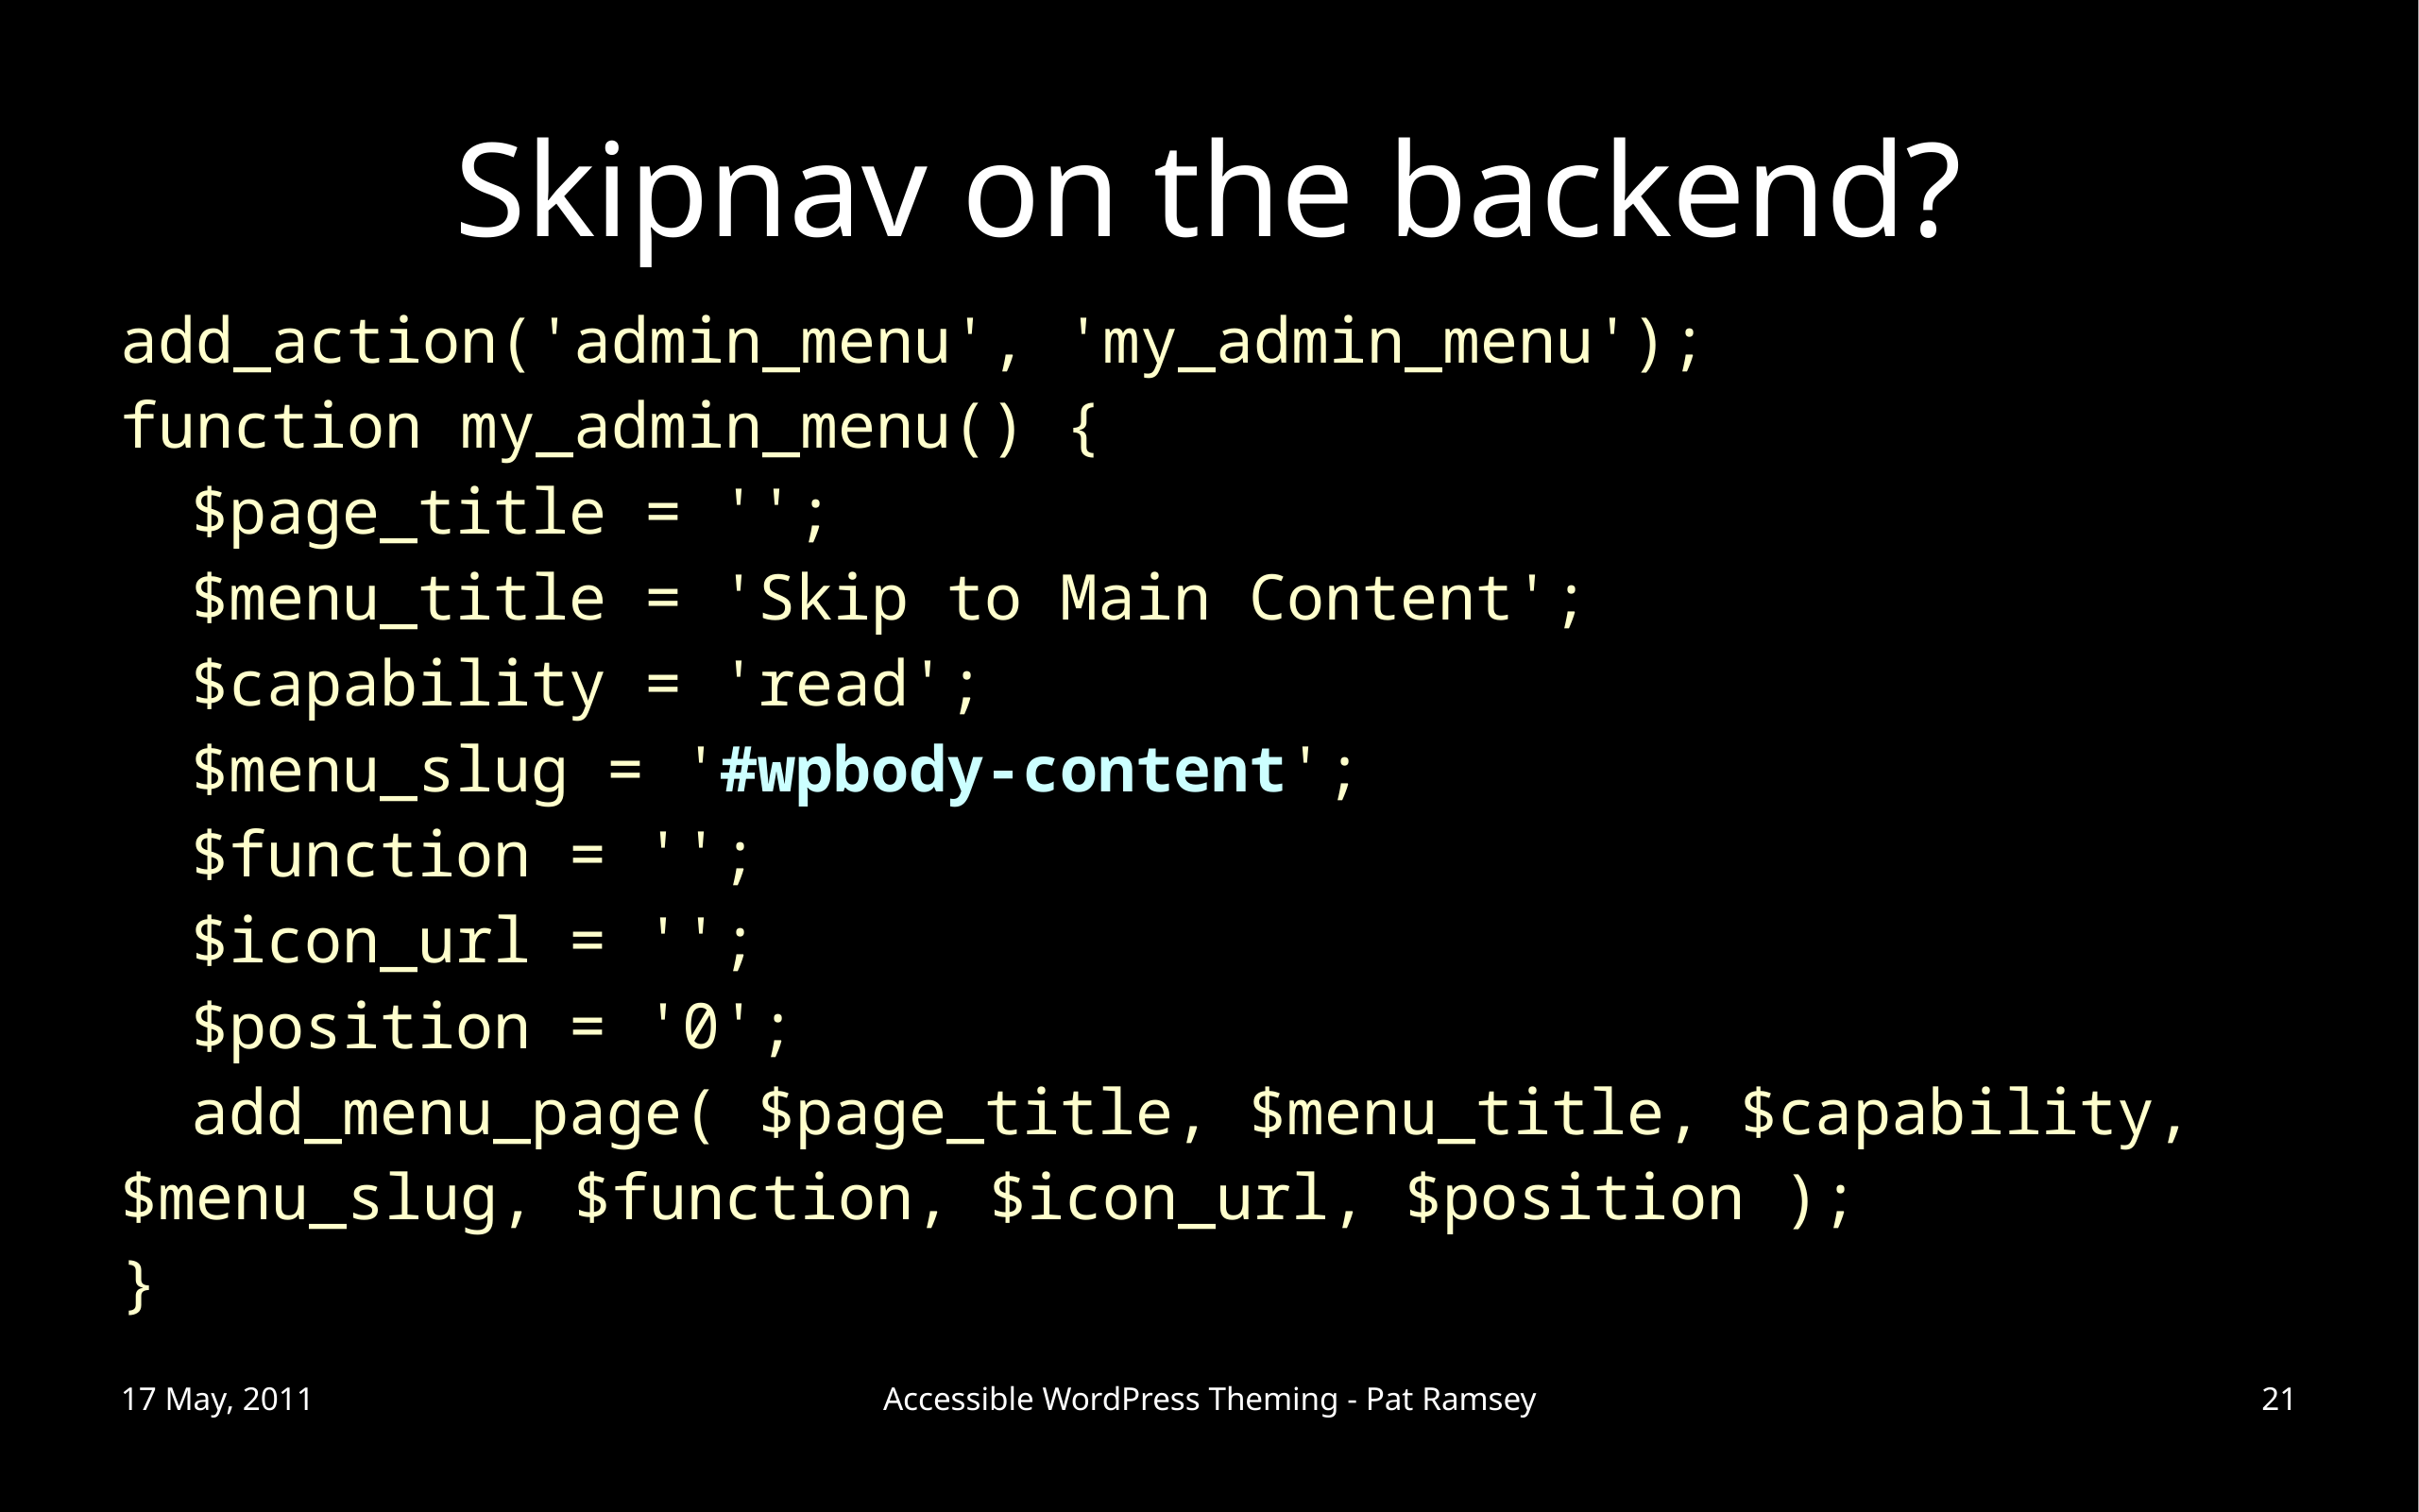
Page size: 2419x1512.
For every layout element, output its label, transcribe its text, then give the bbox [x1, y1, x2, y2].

title Skipnav on the backend? [120, 67, 2298, 306]
subtitle add_action('admin_menu', 'my_admin_menu'); function my_admin_menu() { $page_title = ''; $menu_title = 'Skip to Main Content'; $capability = 'read'; $menu_slug = '#wpbody-content'; $function = ''; $icon_url = ''; $position = '0'; add_menu_page( $page_title, $menu_title, $capability, $menu_slug, $function, $icon_url, $position ); } [120, 353, 2298, 1352]
